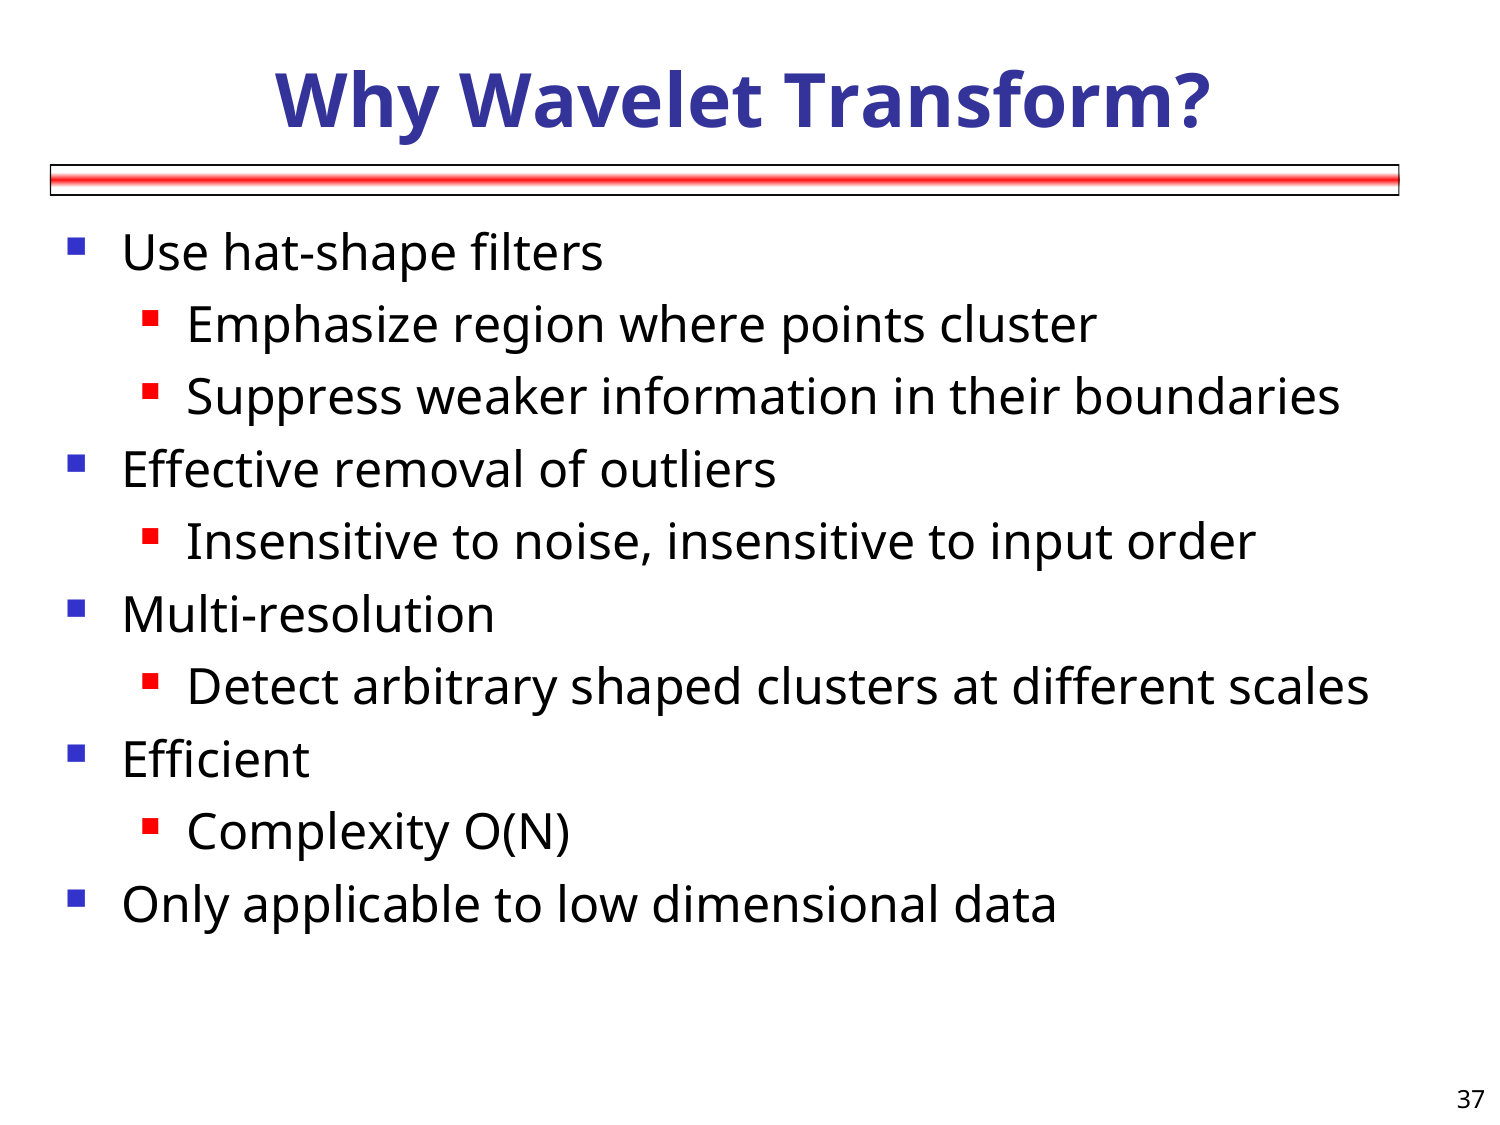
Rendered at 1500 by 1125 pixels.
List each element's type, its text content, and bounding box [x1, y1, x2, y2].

title Why Wavelet Transform? [24, 44, 1463, 150]
list Use hat-shape filters Emphasize region where points cluster Suppress weaker information in their boundaries Effective removal of outliers Insensitive to noise, insensitive to input order Multi-resolution Detect arbitrary shaped clusters at different scales Efficient Complexity O(N) Only applicable to low dimensional data [49, 212, 1425, 1063]
text_box <number> [1187, 1062, 1500, 1125]
